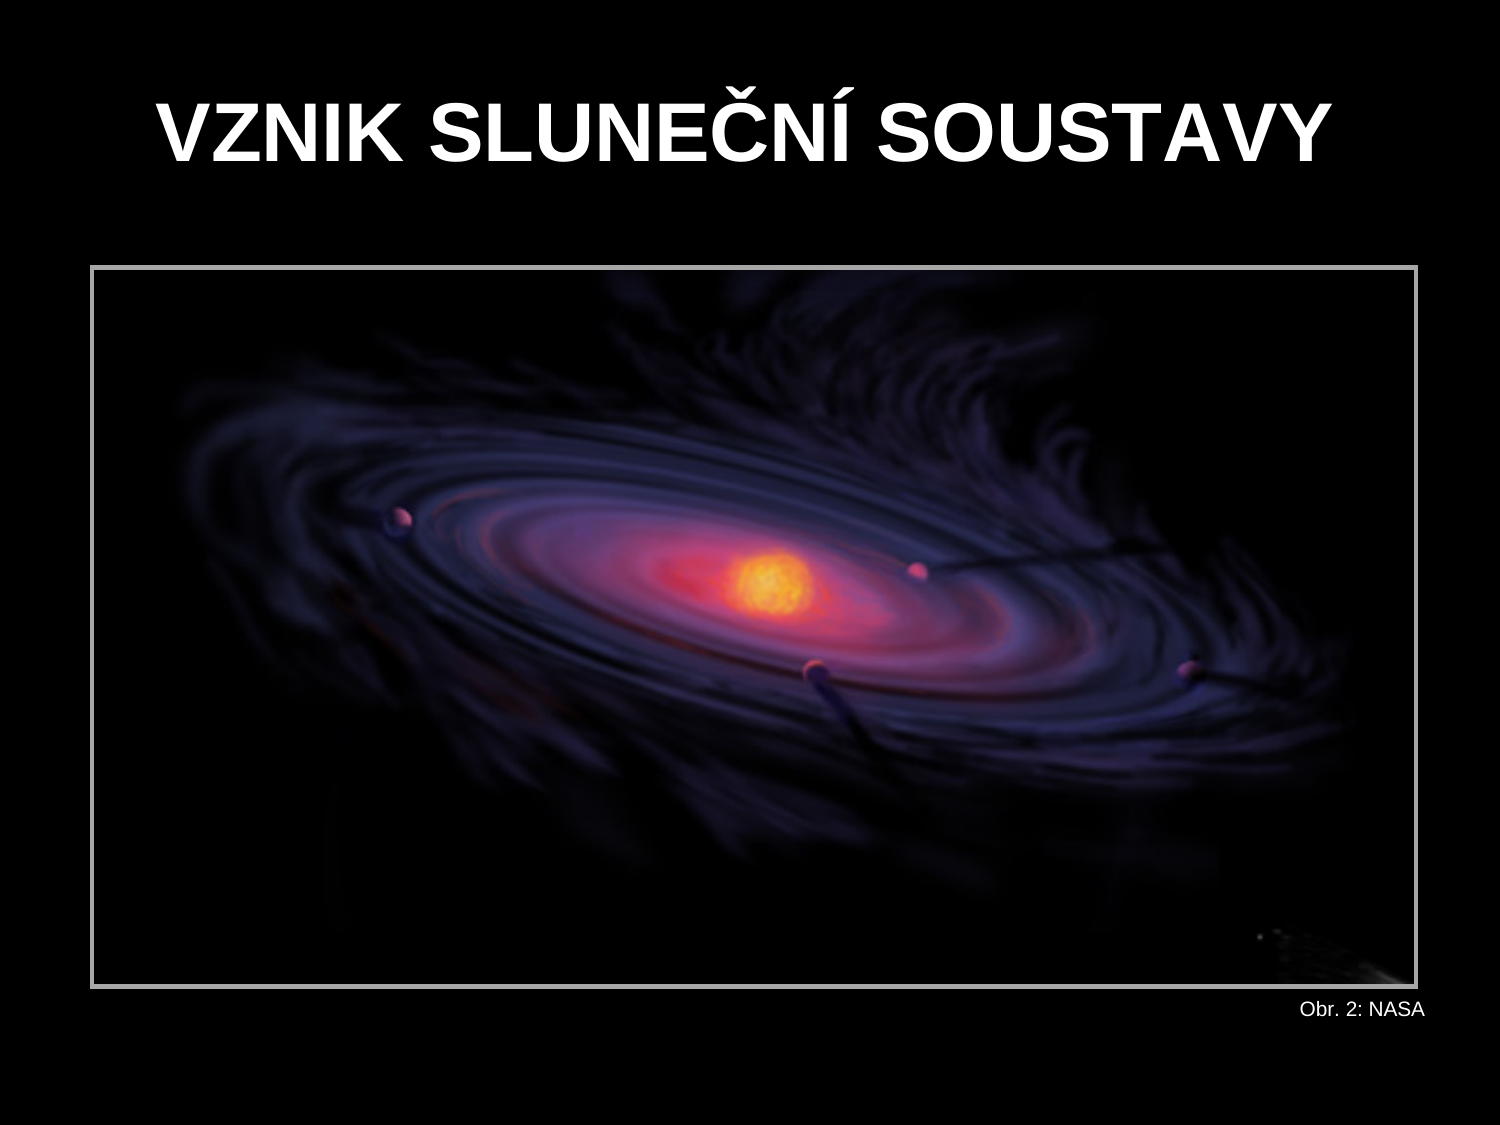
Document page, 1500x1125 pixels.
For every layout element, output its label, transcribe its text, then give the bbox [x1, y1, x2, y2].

text_box VZNIK SLUNEČNÍ SOUSTAVY [140, 70, 1350, 186]
text_box Obr. 2: NASA [1284, 987, 1446, 1029]
picture [93, 269, 1414, 985]
